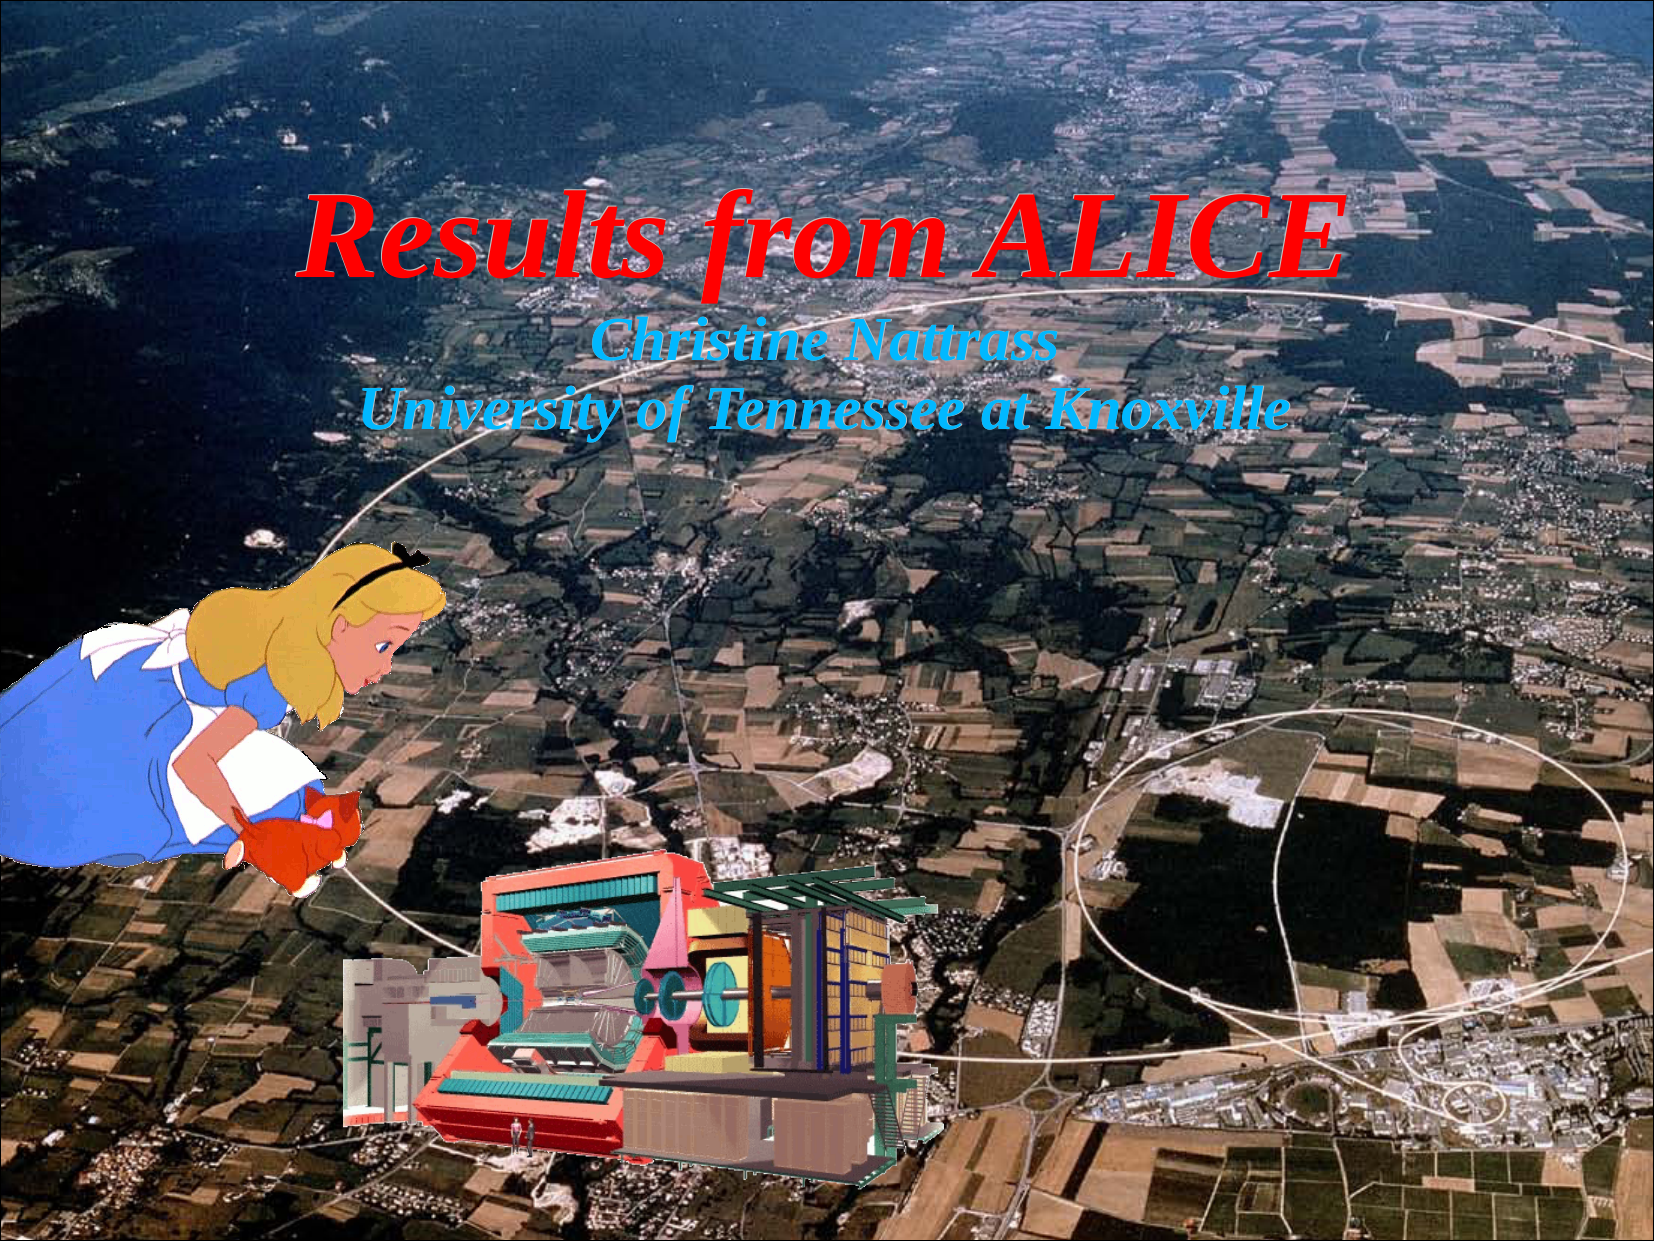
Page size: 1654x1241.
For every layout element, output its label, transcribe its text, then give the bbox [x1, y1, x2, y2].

text_box Results from ALICE Christine Nattrass University of Tennessee at Knoxville [1, 158, 1651, 508]
picture [0, 1, 1653, 1240]
